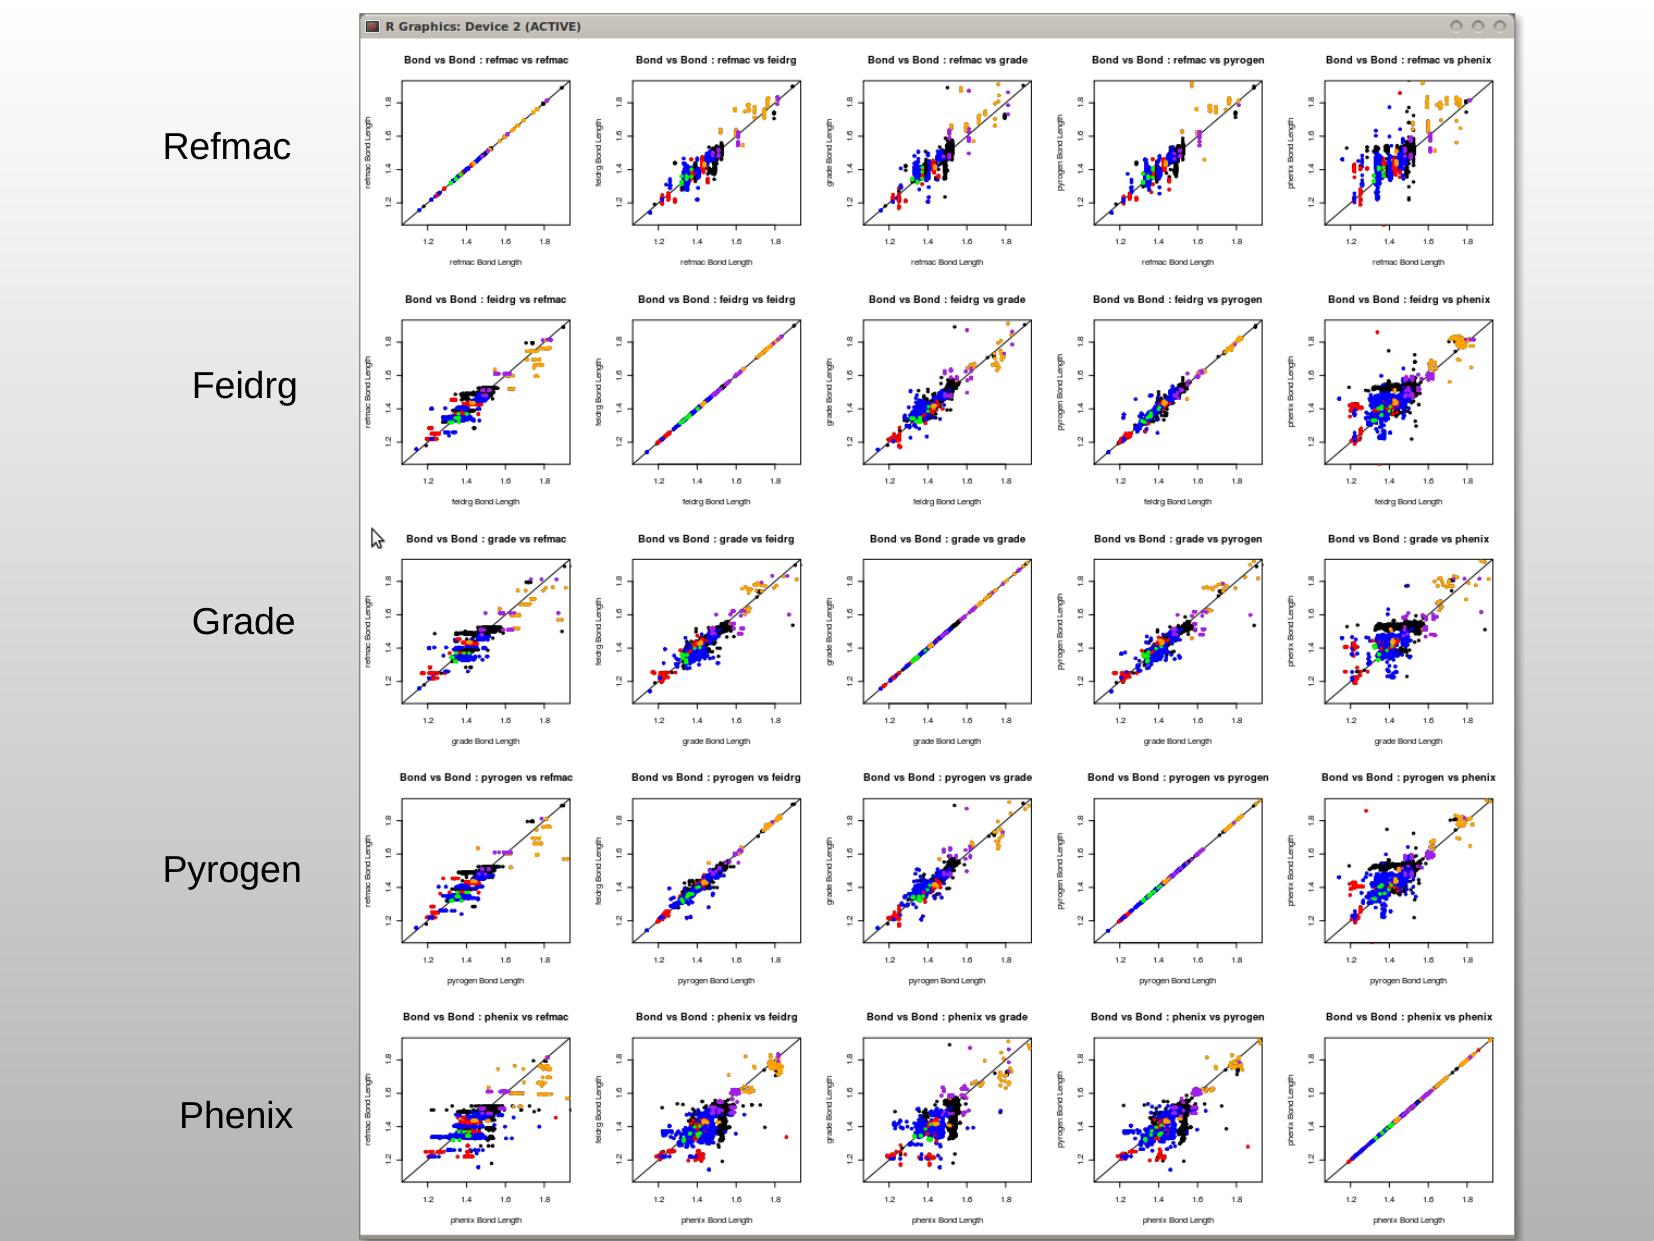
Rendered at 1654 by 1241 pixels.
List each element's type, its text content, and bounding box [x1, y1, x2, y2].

text_box Feidrg [177, 356, 325, 414]
text_box Grade [177, 592, 325, 650]
text_box Phenix [164, 1087, 312, 1145]
text_box Refmac [147, 118, 325, 175]
text_box Pyrogen [147, 840, 325, 898]
picture [354, 8, 1525, 1241]
